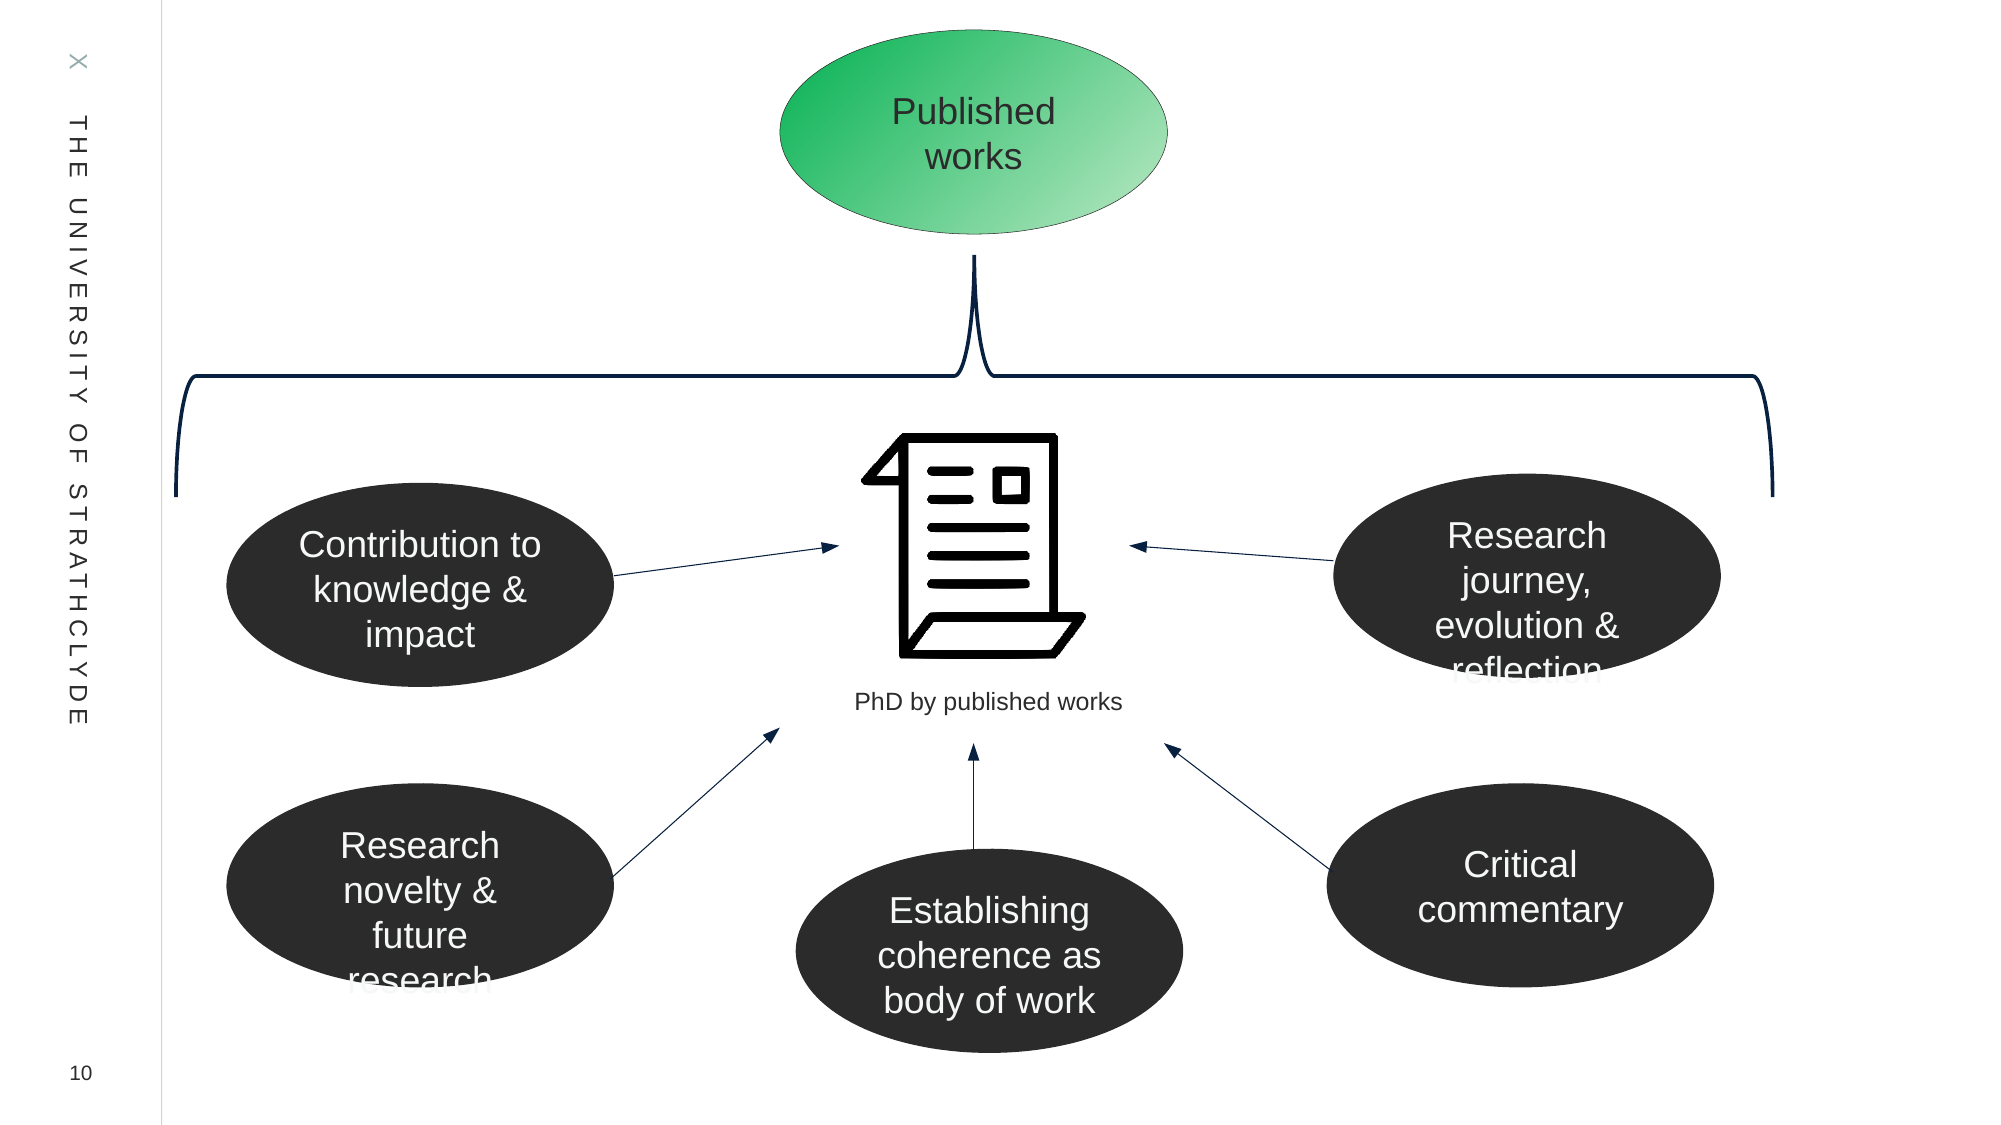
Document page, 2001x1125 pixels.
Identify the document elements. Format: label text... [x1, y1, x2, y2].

text_box Critical commentary [1326, 783, 1715, 988]
text_box Research novelty & future research [226, 783, 614, 988]
text_box Contribution to knowledge & impact [226, 482, 614, 687]
text_box 10 [38, 1052, 123, 1091]
picture [861, 433, 1086, 659]
text_box Research journey, evolution & reflection [1333, 473, 1721, 678]
text_box Published works [779, 29, 1168, 235]
text_box Establishing coherence as body of work [795, 848, 1184, 1053]
text_box PhD by published works [839, 677, 1140, 724]
